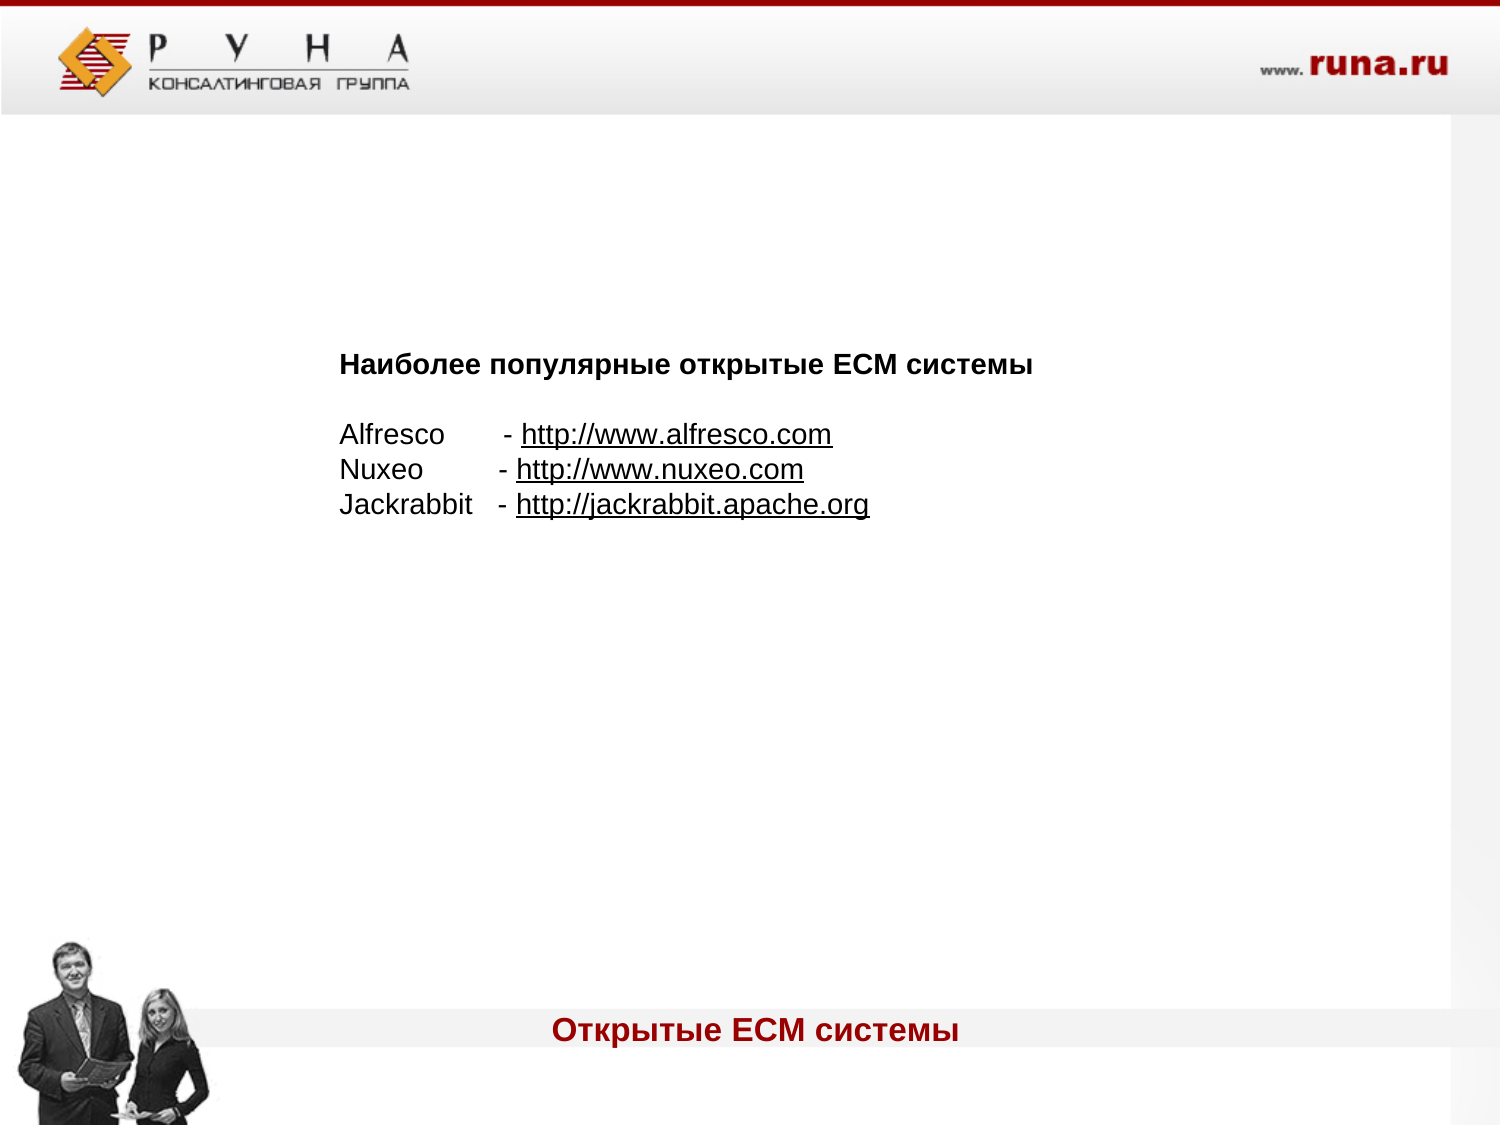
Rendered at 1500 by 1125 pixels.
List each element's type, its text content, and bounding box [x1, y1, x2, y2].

text_box Наиболее популярные открытые ECM системы Alfresco - http://www.alfresco.com Nuxeo - http://www.nuxeo.com Jackrabbit - http://jackrabbit.apache.org [324, 337, 1188, 529]
picture [0, 0, 1500, 1125]
text_box Открытые ECM системы [159, 1000, 1353, 1048]
